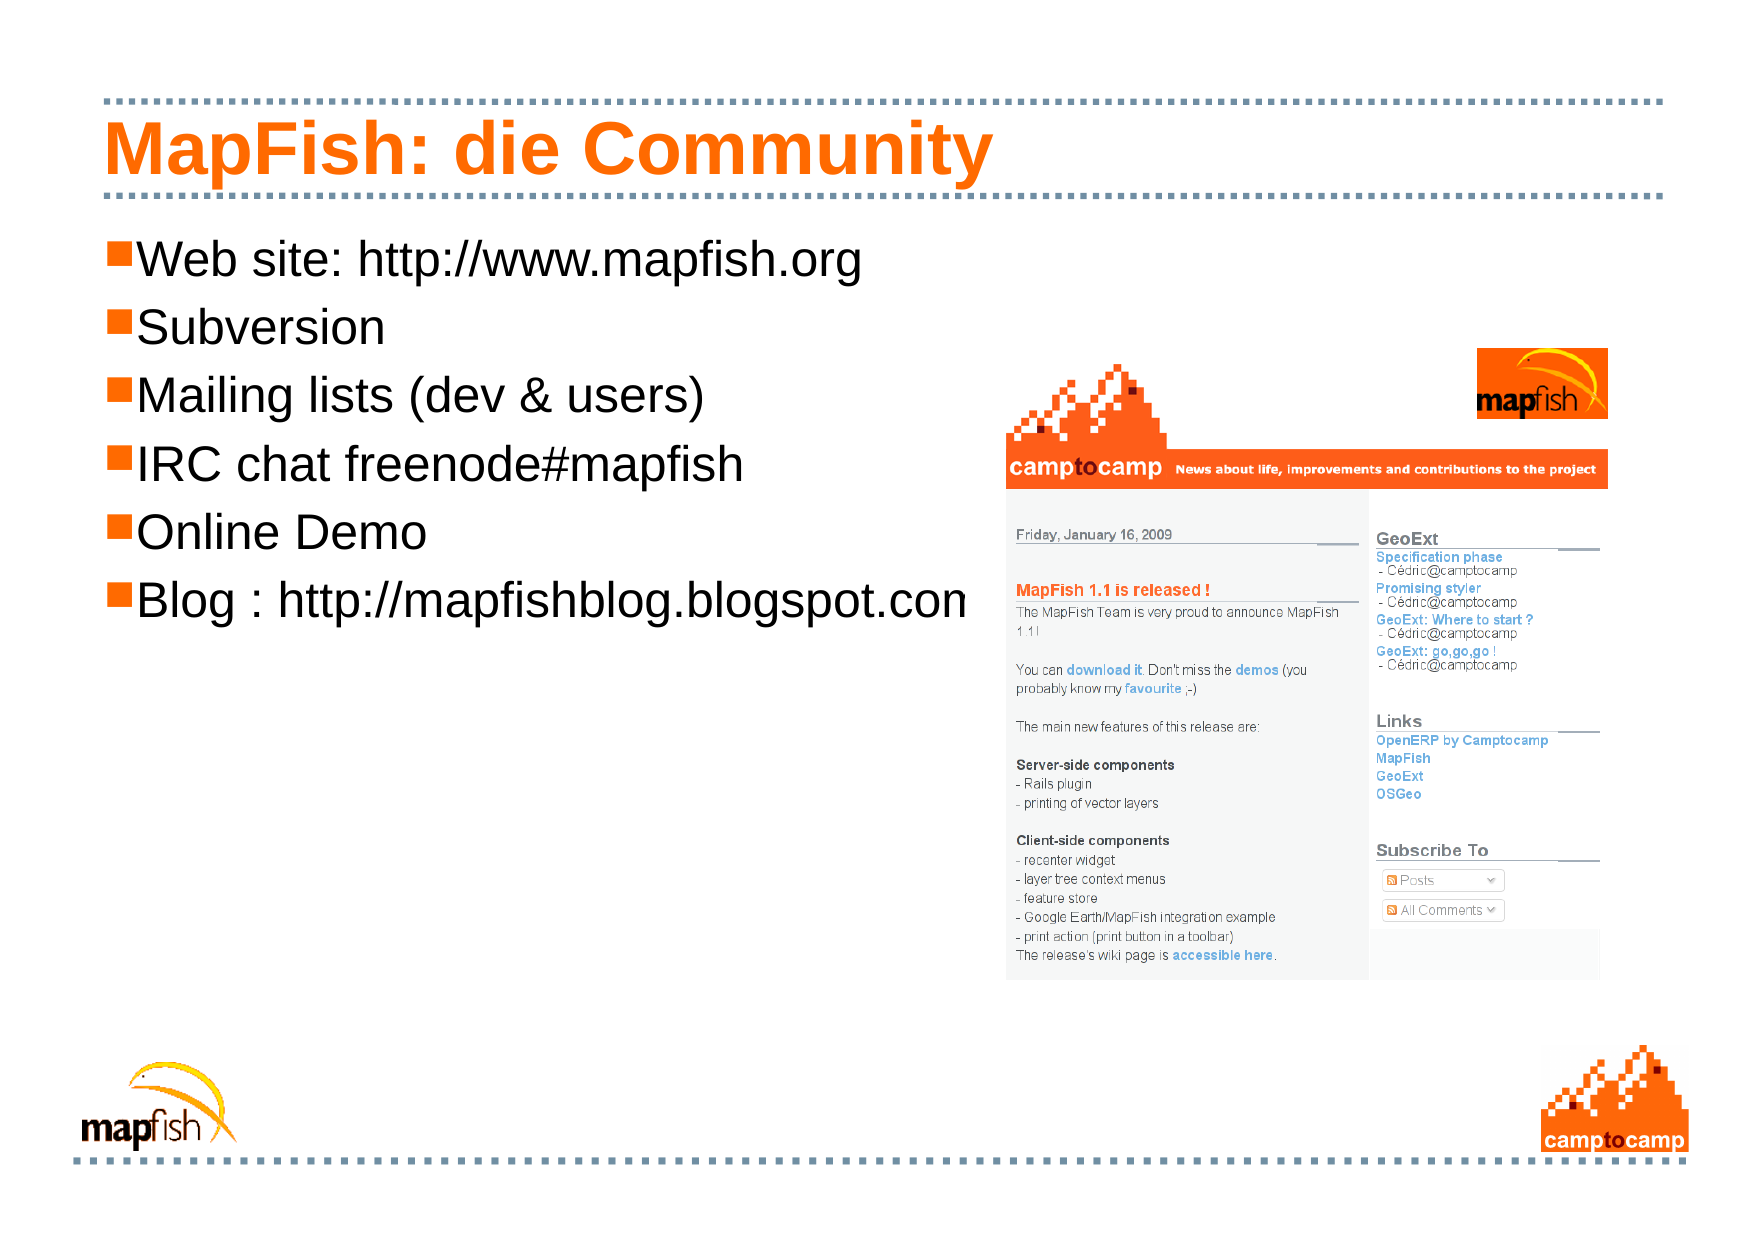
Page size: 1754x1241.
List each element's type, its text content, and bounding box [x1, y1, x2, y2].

picture [965, 348, 1695, 980]
picture [1541, 1045, 1689, 1152]
title MapFish: die Community [103, 97, 1660, 200]
list Web site: http://www.mapfish.org Subversion Mailing lists (dev & users) IRC chat freenode#mapfish Online Demo Blog : http://mapfishblog.blogspot.com [103, 231, 1660, 1059]
picture [82, 1062, 237, 1151]
